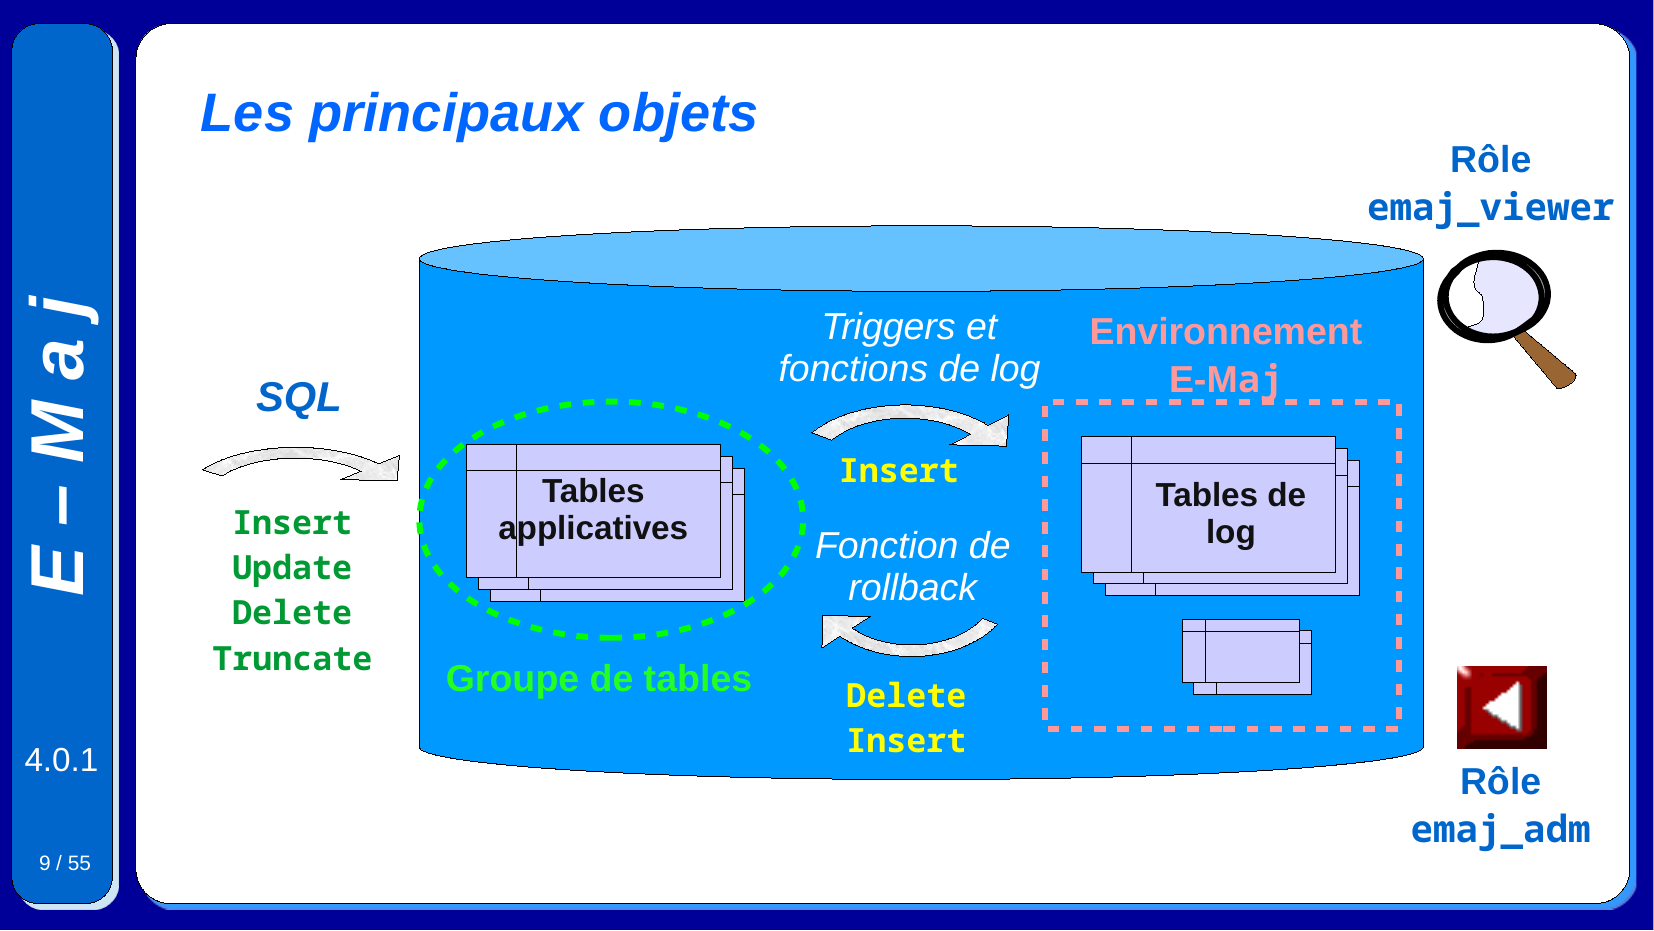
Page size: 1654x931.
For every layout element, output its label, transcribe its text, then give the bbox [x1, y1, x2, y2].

text_box Tables de log [1138, 468, 1323, 561]
text_box [202, 447, 400, 481]
text_box Insert [817, 439, 981, 494]
text_box Delete Insert [802, 664, 1010, 759]
text_box Insert Update Delete Truncate [183, 491, 402, 661]
text_box Environnement E-Maj [1074, 303, 1378, 404]
text_box Rôle emaj_viewer [1352, 131, 1630, 233]
text_box Triggers et fonctions de log [761, 298, 1058, 398]
text_box Tables applicatives [448, 465, 739, 557]
picture [1457, 666, 1547, 749]
text_box Fonction de rollback [755, 516, 1070, 616]
title Les principaux objets [200, 34, 1575, 191]
text_box Groupe de tables [431, 649, 768, 707]
text_box SQL [194, 366, 404, 428]
text_box Rôle emaj_adm [1395, 752, 1609, 855]
text_box [1440, 252, 1577, 389]
text_box [419, 260, 1424, 780]
